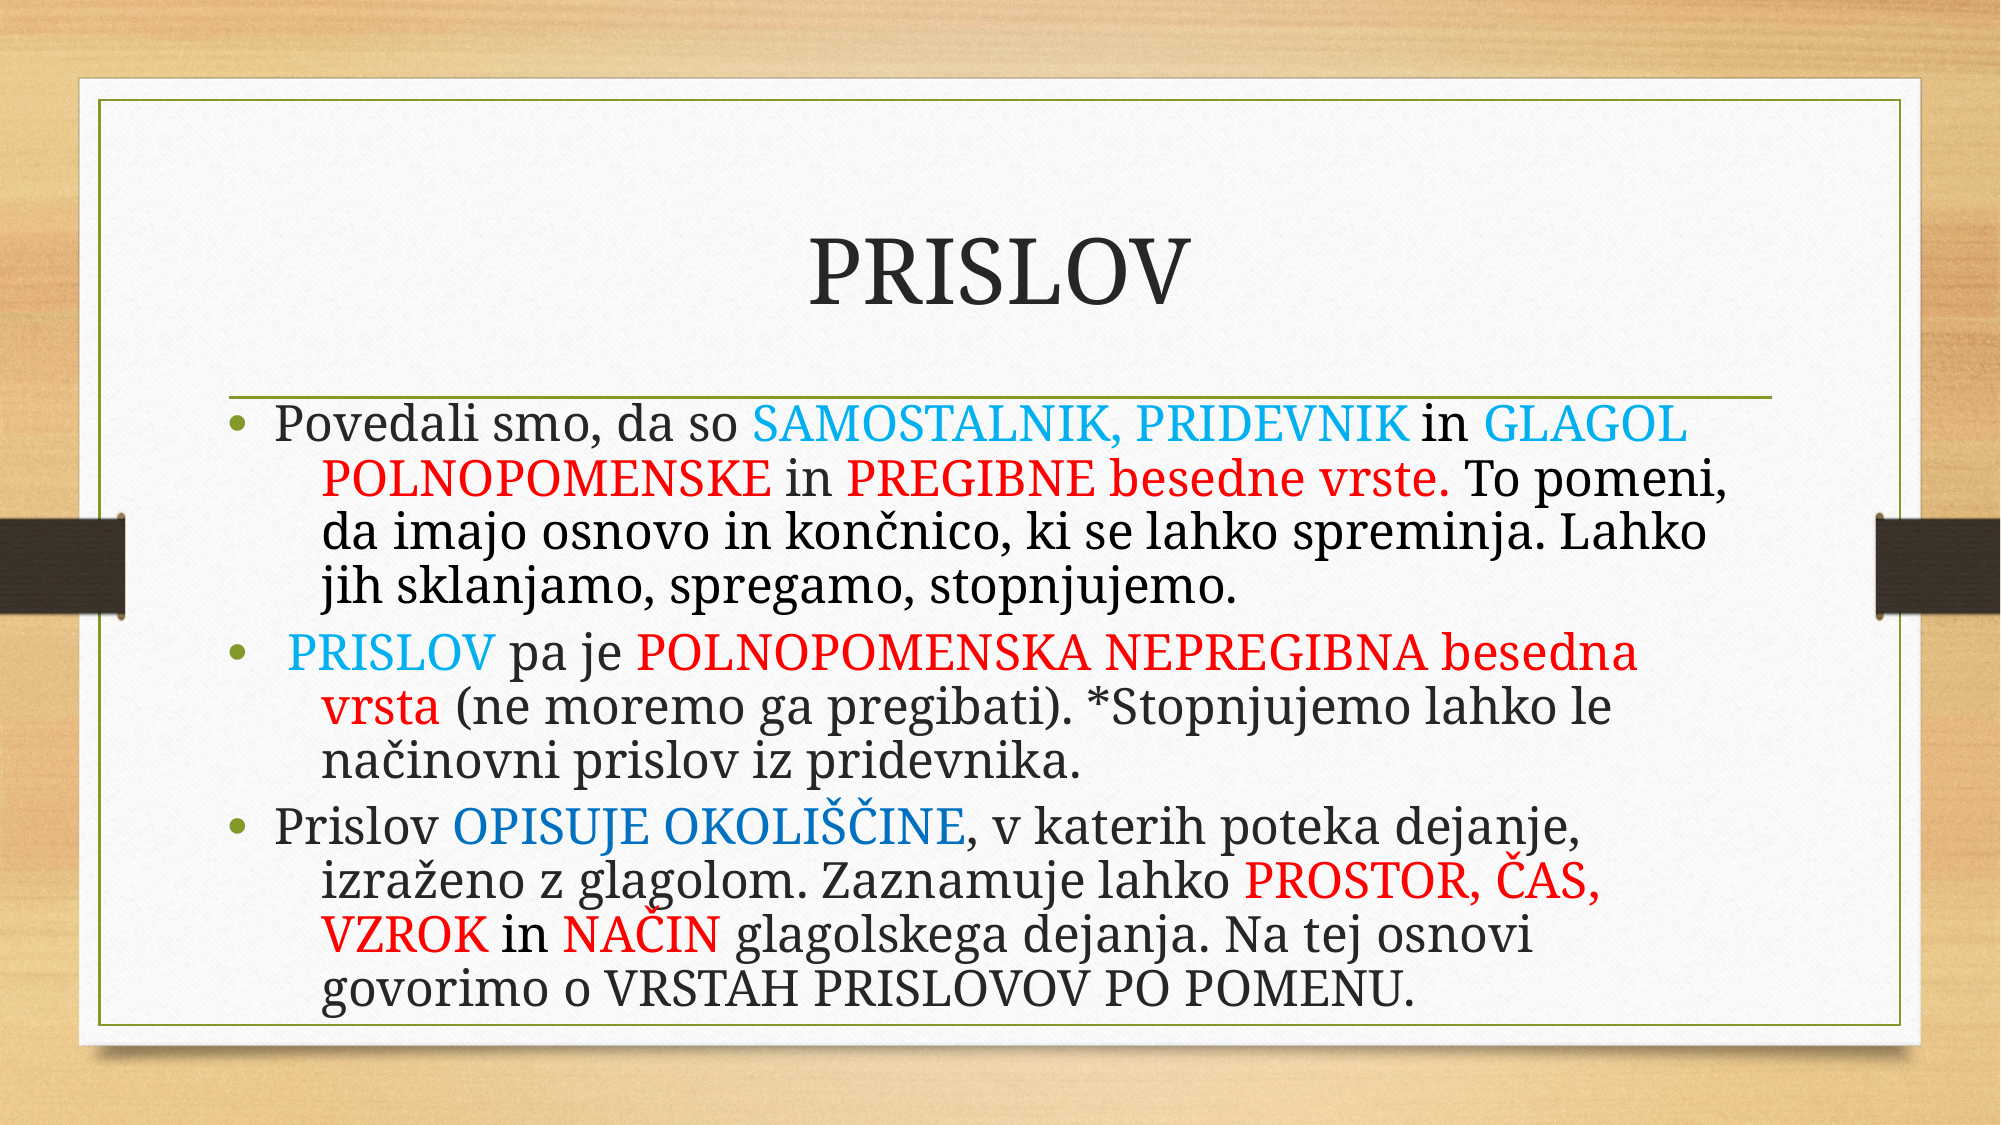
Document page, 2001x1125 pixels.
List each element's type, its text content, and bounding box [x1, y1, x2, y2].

title PRISLOV [212, 161, 1788, 376]
list Povedali smo, da so SAMOSTALNIK, PRIDEVNIK in GLAGOL POLNOPOMENSKE in PREGIBNE besedne vrste. To pomeni, da imajo osnovo in končnico, ki se lahko spreminja. Lahko jih sklanjamo, spregamo, stopnjujemo. PRISLOV pa je POLNOPOMENSKA NEPREGIBNA besedna vrsta (ne moremo ga pregibati). *Stopnjujemo lahko le načinovni prislov iz pridevnika. Prislov OPISUJE OKOLIŠČINE, v katerih poteka dejanje, izraženo z glagolom. Zaznamuje lahko PROSTOR, ČAS, VZROK in NAČIN glagolskega dejanja. Na tej osnovi govorimo o VRSTAH PRISLOVOV PO POMENU. [212, 391, 1788, 1031]
